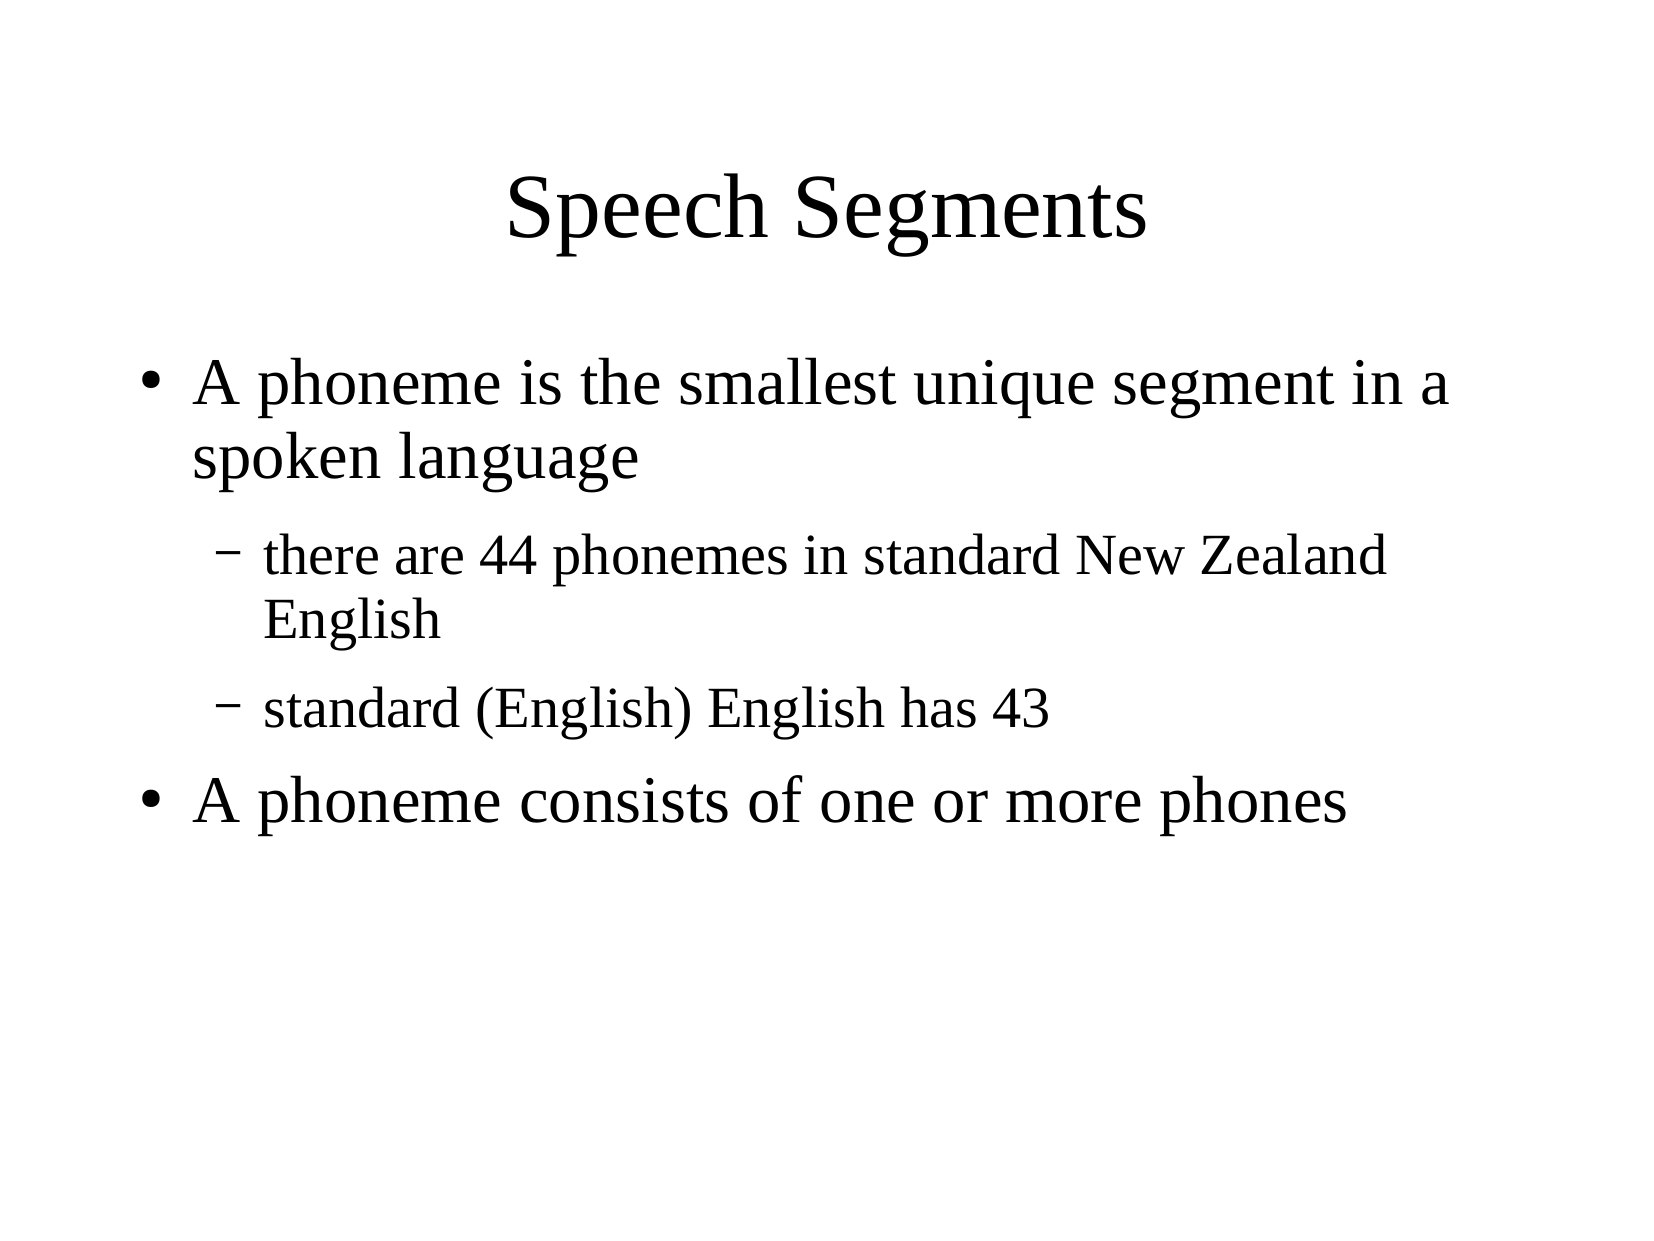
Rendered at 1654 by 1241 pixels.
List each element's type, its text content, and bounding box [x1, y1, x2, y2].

list A phoneme is the smallest unique segment in a spoken language there are 44 phonemes in standard New Zealand English standard (English) English has 43 A phoneme consists of one or more phones [121, 344, 1534, 1127]
title Speech Segments [121, 102, 1534, 311]
